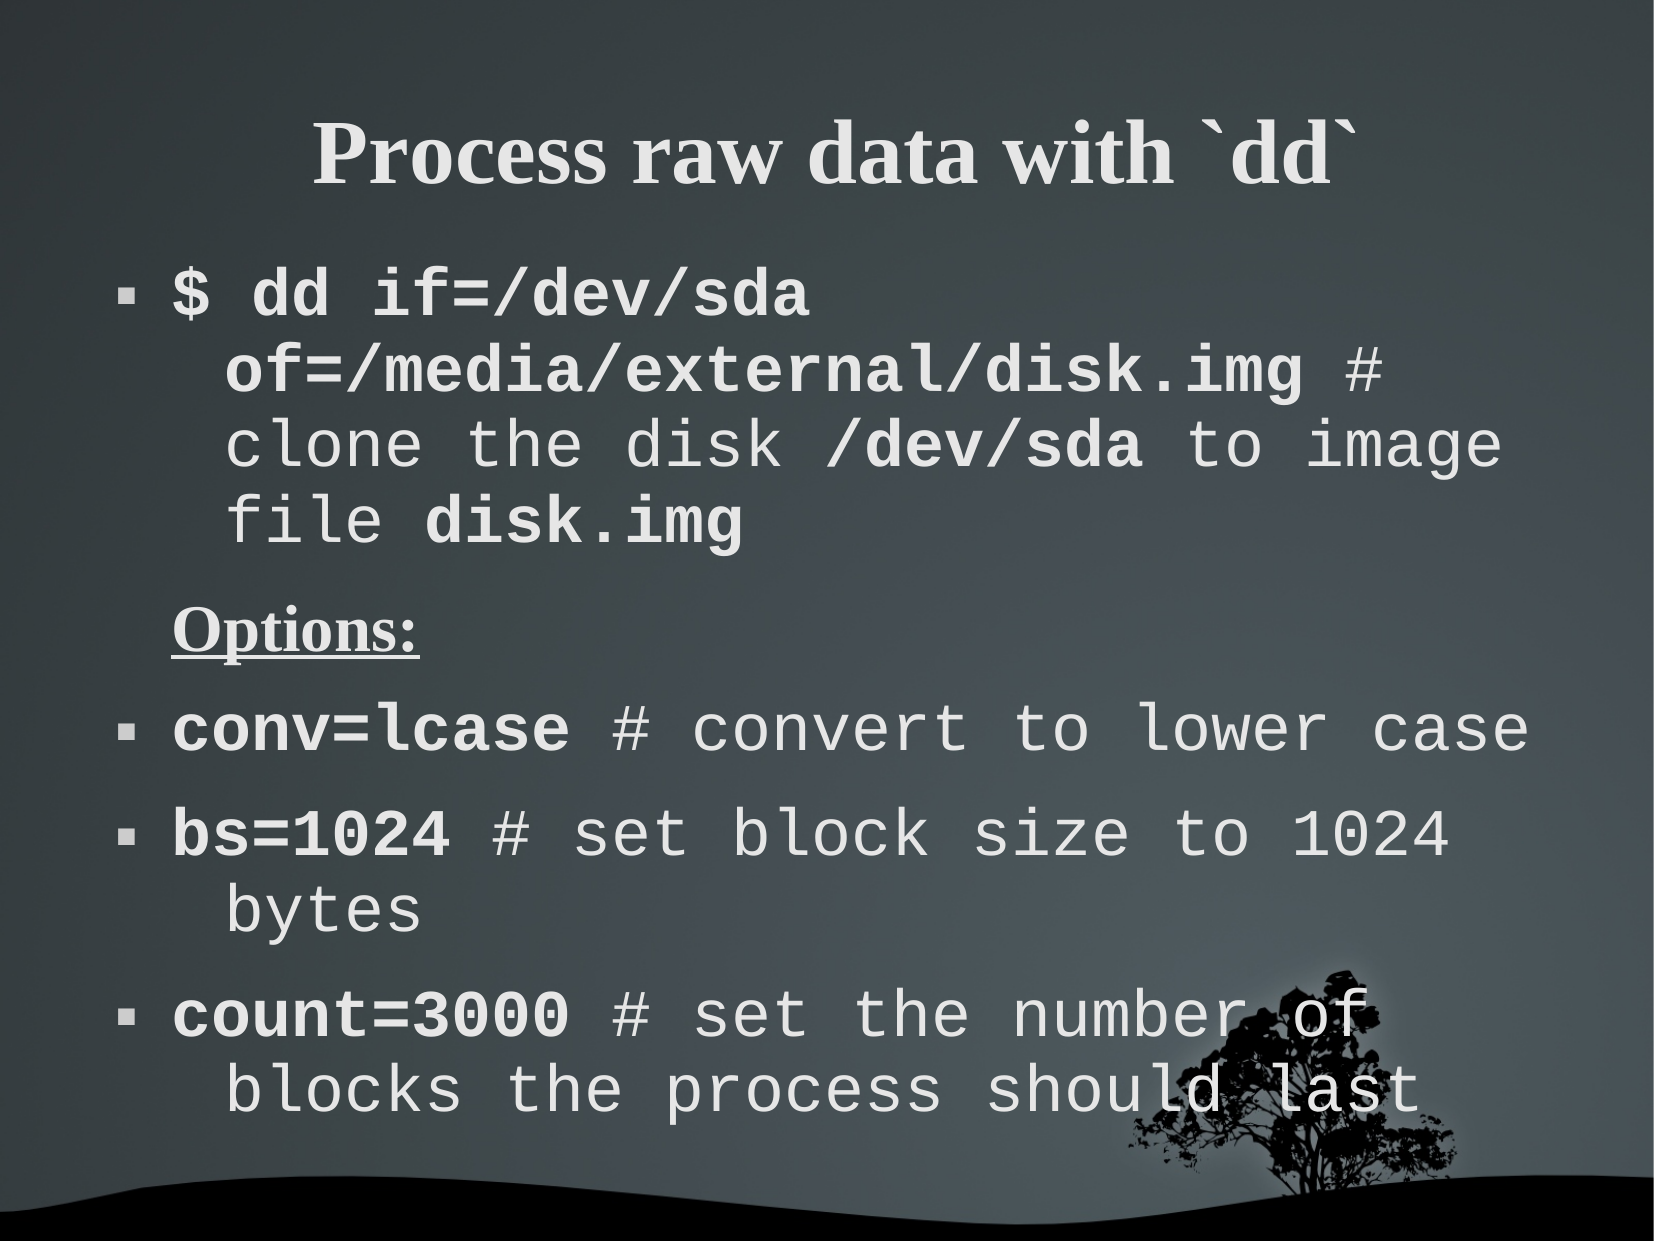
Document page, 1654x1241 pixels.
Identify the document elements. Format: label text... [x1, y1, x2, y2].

title Process raw data with `dd` [82, 33, 1571, 260]
list $ dd if=/dev/sda of=/media/external/disk.img # clone the disk /dev/sda to image file disk.img Options: conv=lcase # convert to lower case bs=1024 # set block size to 1024 bytes count=3000 # set the number of blocks the process should last Note: if you set the wrong outfile (of) you can permanently loose all data on the destination device. Use with caution! [82, 260, 1571, 1241]
picture [0, 0, 1654, 1241]
